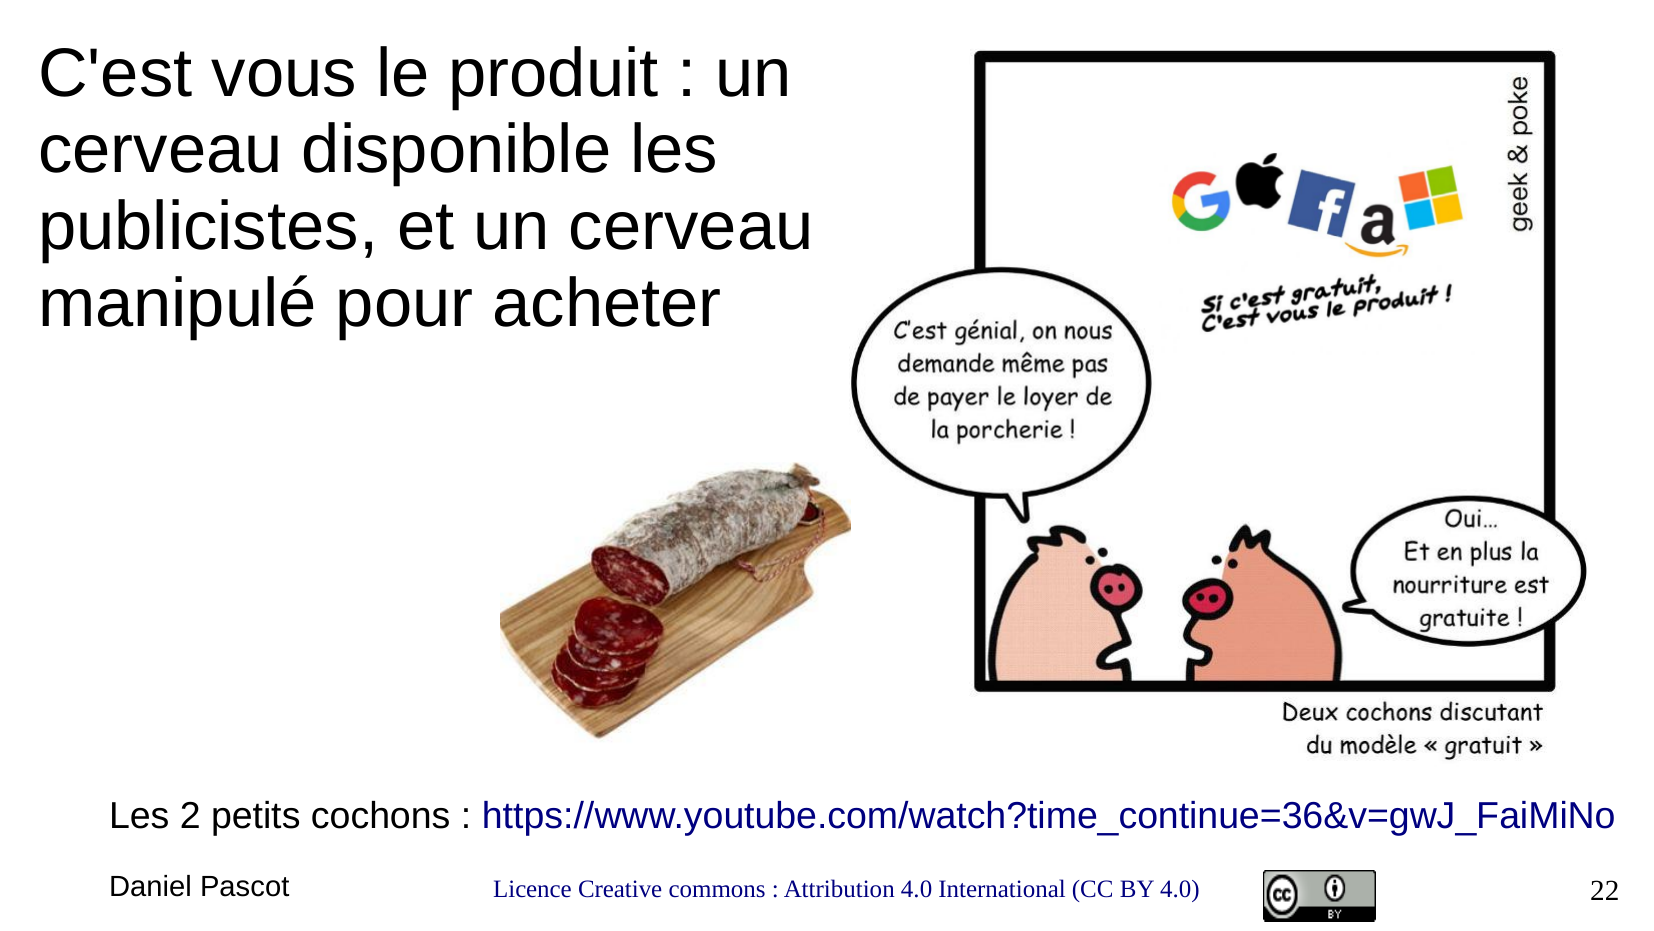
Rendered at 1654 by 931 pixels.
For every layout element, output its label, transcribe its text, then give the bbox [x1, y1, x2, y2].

picture [1263, 870, 1376, 922]
text_box Les 2 petits cochons : https://www.youtube.com/watch?time_continue=36&v=gwJ_FaiMiNo [94, 787, 1642, 851]
title C'est vous le produit : un cerveau disponible les publicistes, et un cerveau manipulé pour acheter [38, 33, 833, 418]
picture [500, 24, 1592, 775]
